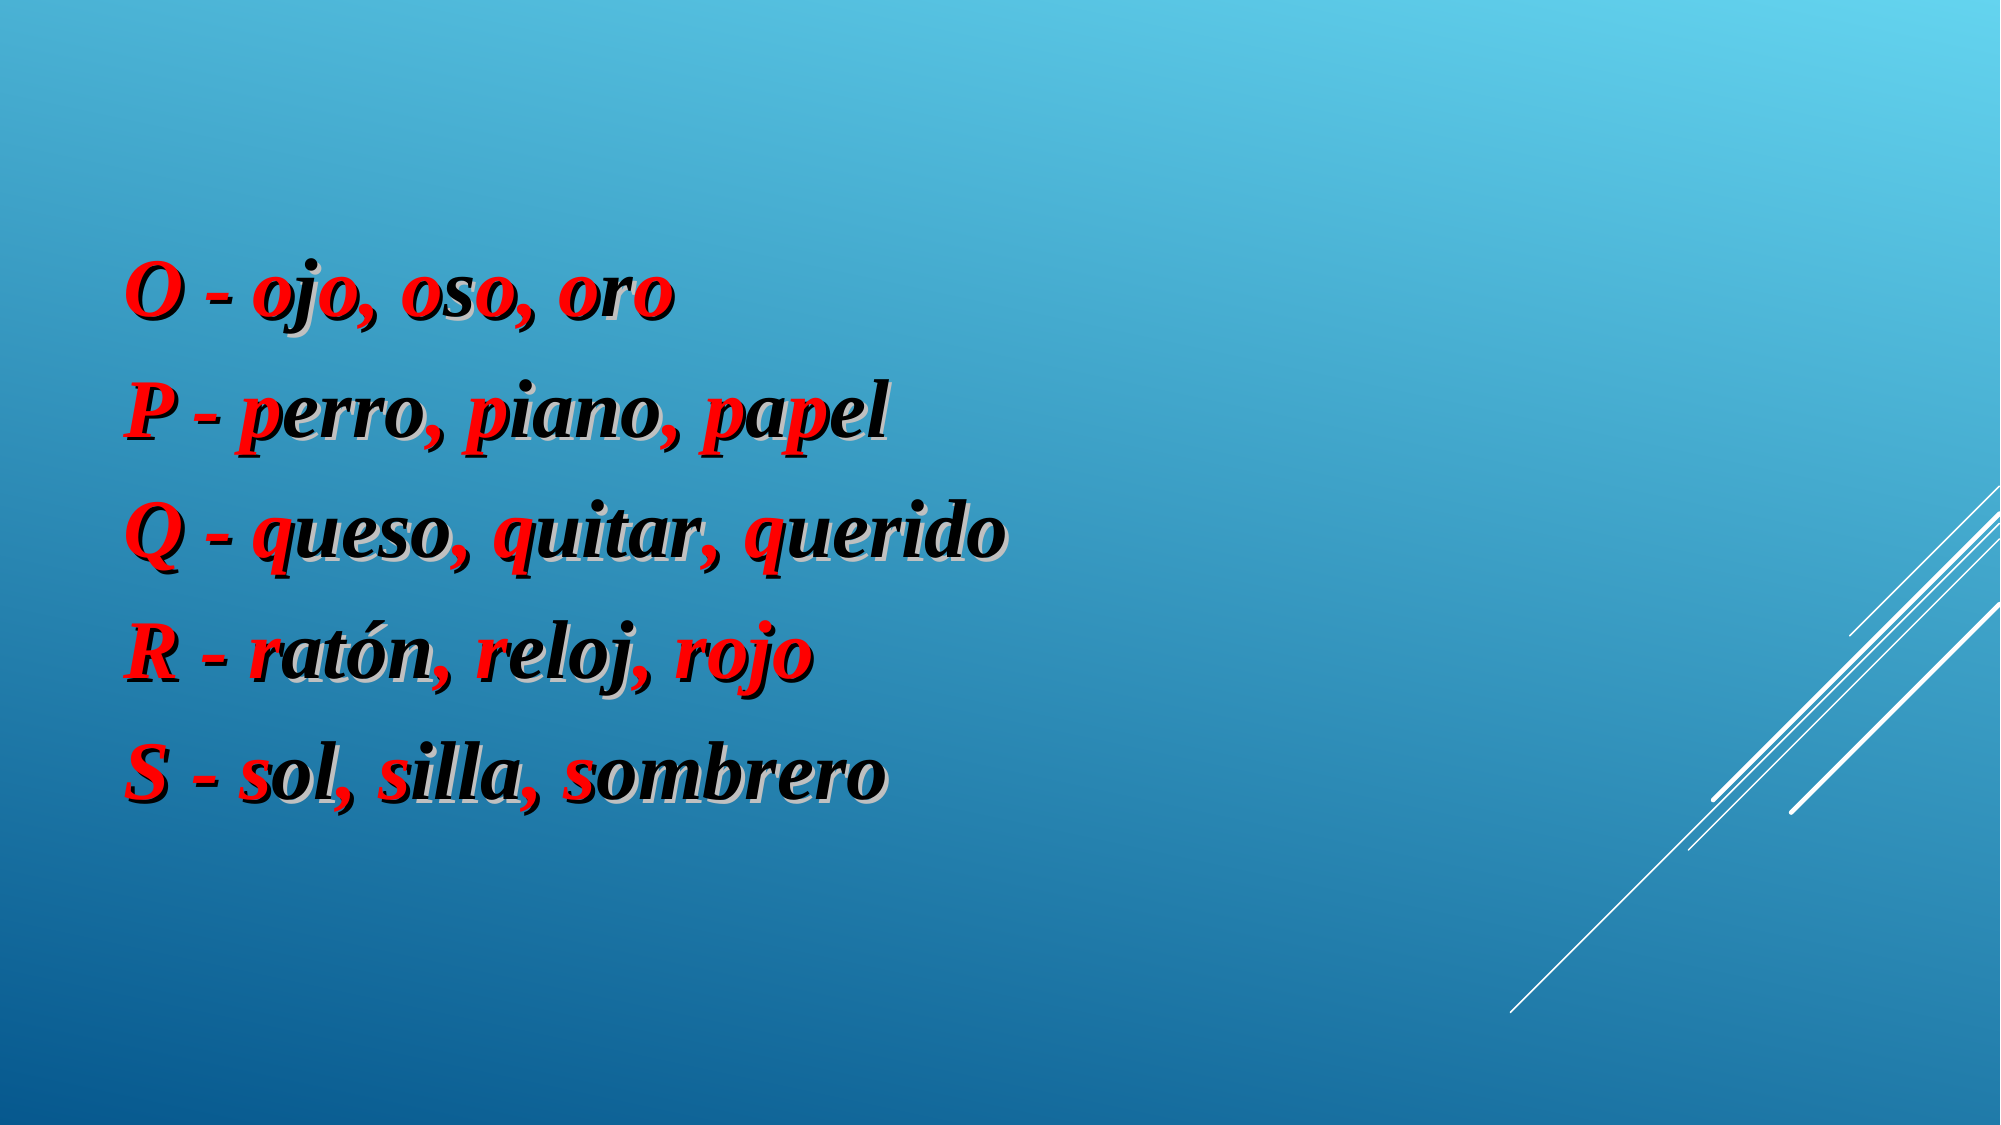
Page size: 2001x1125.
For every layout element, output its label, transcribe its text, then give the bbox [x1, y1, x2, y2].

list O - ojo, oso, oro P - perro, piano, papel Q - queso, quitar, querido R - ratón, reloj, rojo S - sol, silla, sombrero [108, 121, 1792, 928]
